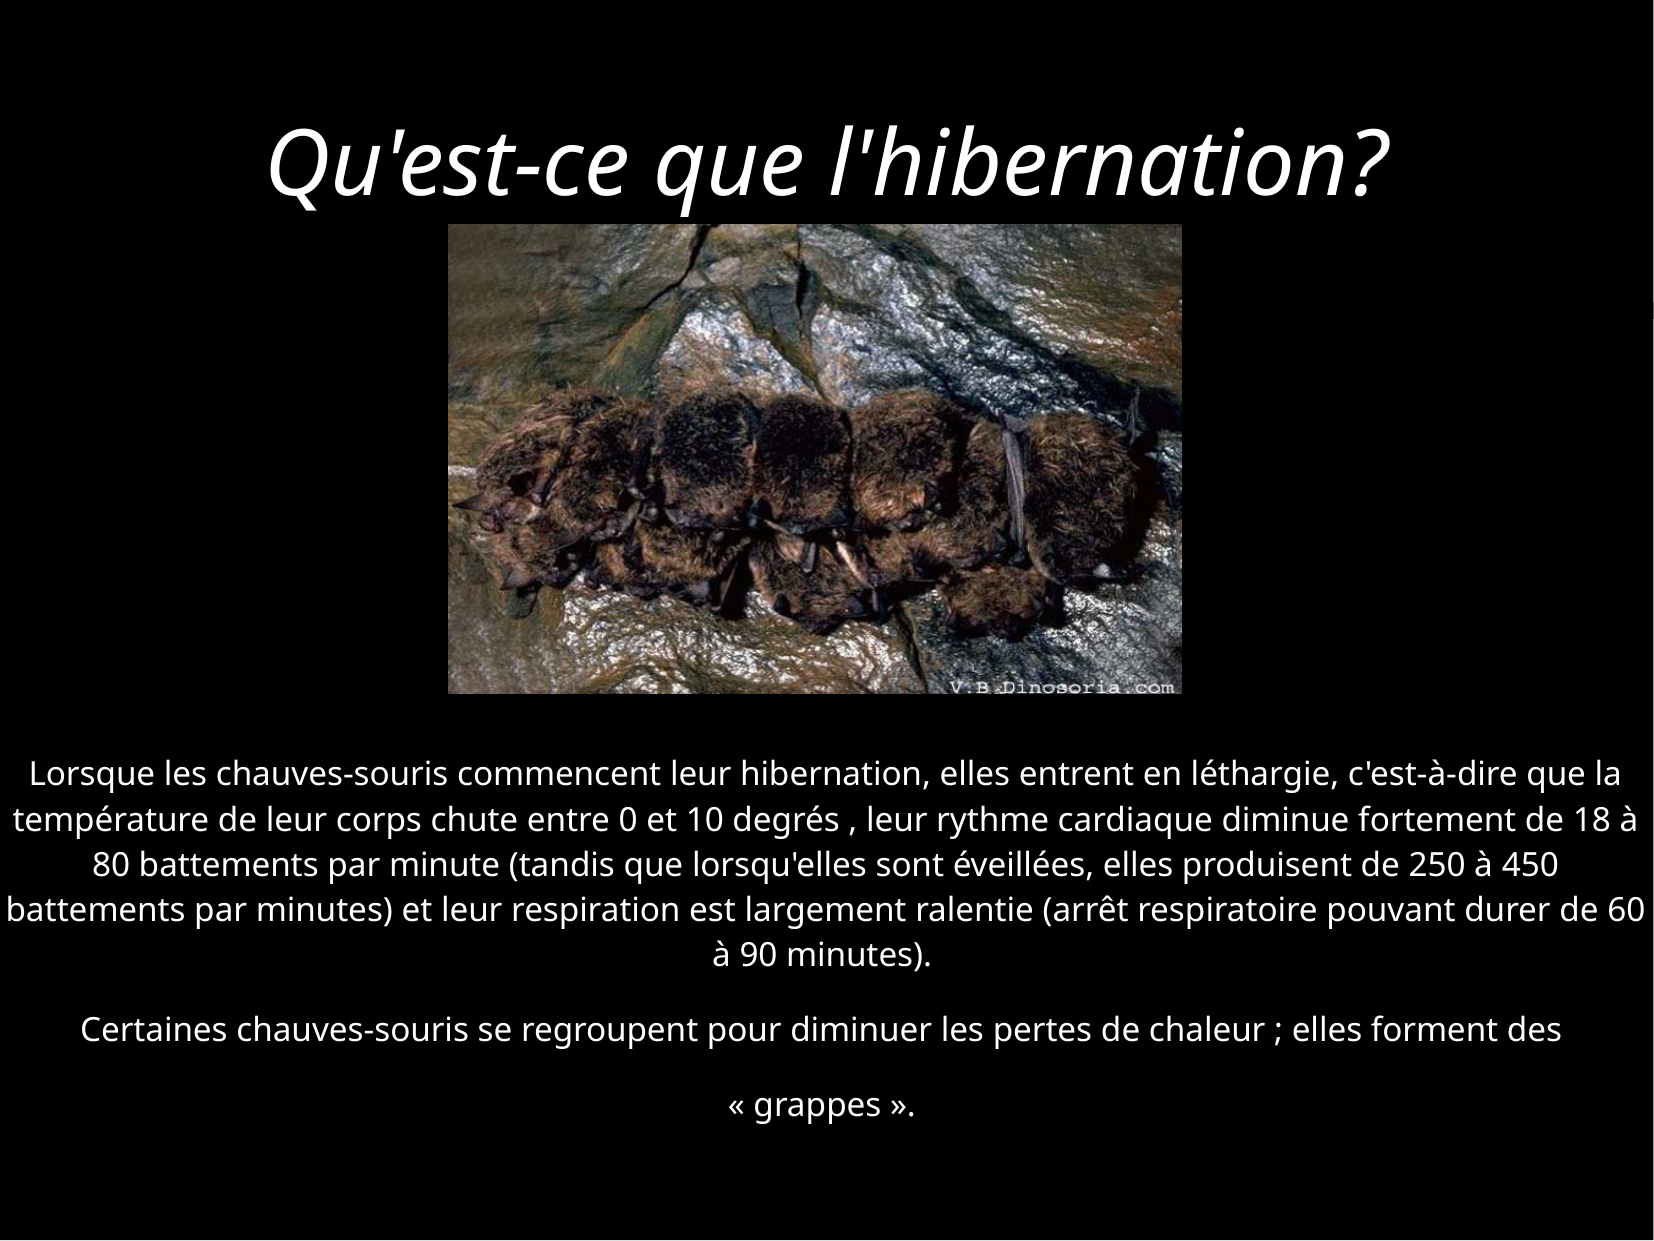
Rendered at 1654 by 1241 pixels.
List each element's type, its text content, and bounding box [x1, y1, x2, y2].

list Lorsque les chauves-souris commencent leur hibernation, elles entrent en léthargie, c'est-à-dire que la température de leur corps chute entre 0 et 10 degrés , leur rythme cardiaque diminue fortement de 18 à 80 battements par minute (tandis que lorsqu'elles sont éveillées, elles produisent de 250 à 450 battements par minutes) et leur respiration est largement ralentie (arrêt respiratoire pouvant durer de 60 à 90 minutes). Certaines chauves-souris se regroupent pour diminuer les pertes de chaleur ; elles forment des « grappes ». [0, 302, 1654, 1241]
title Qu'est-ce que l'hibernation? [0, 0, 1654, 302]
picture [448, 224, 1182, 694]
